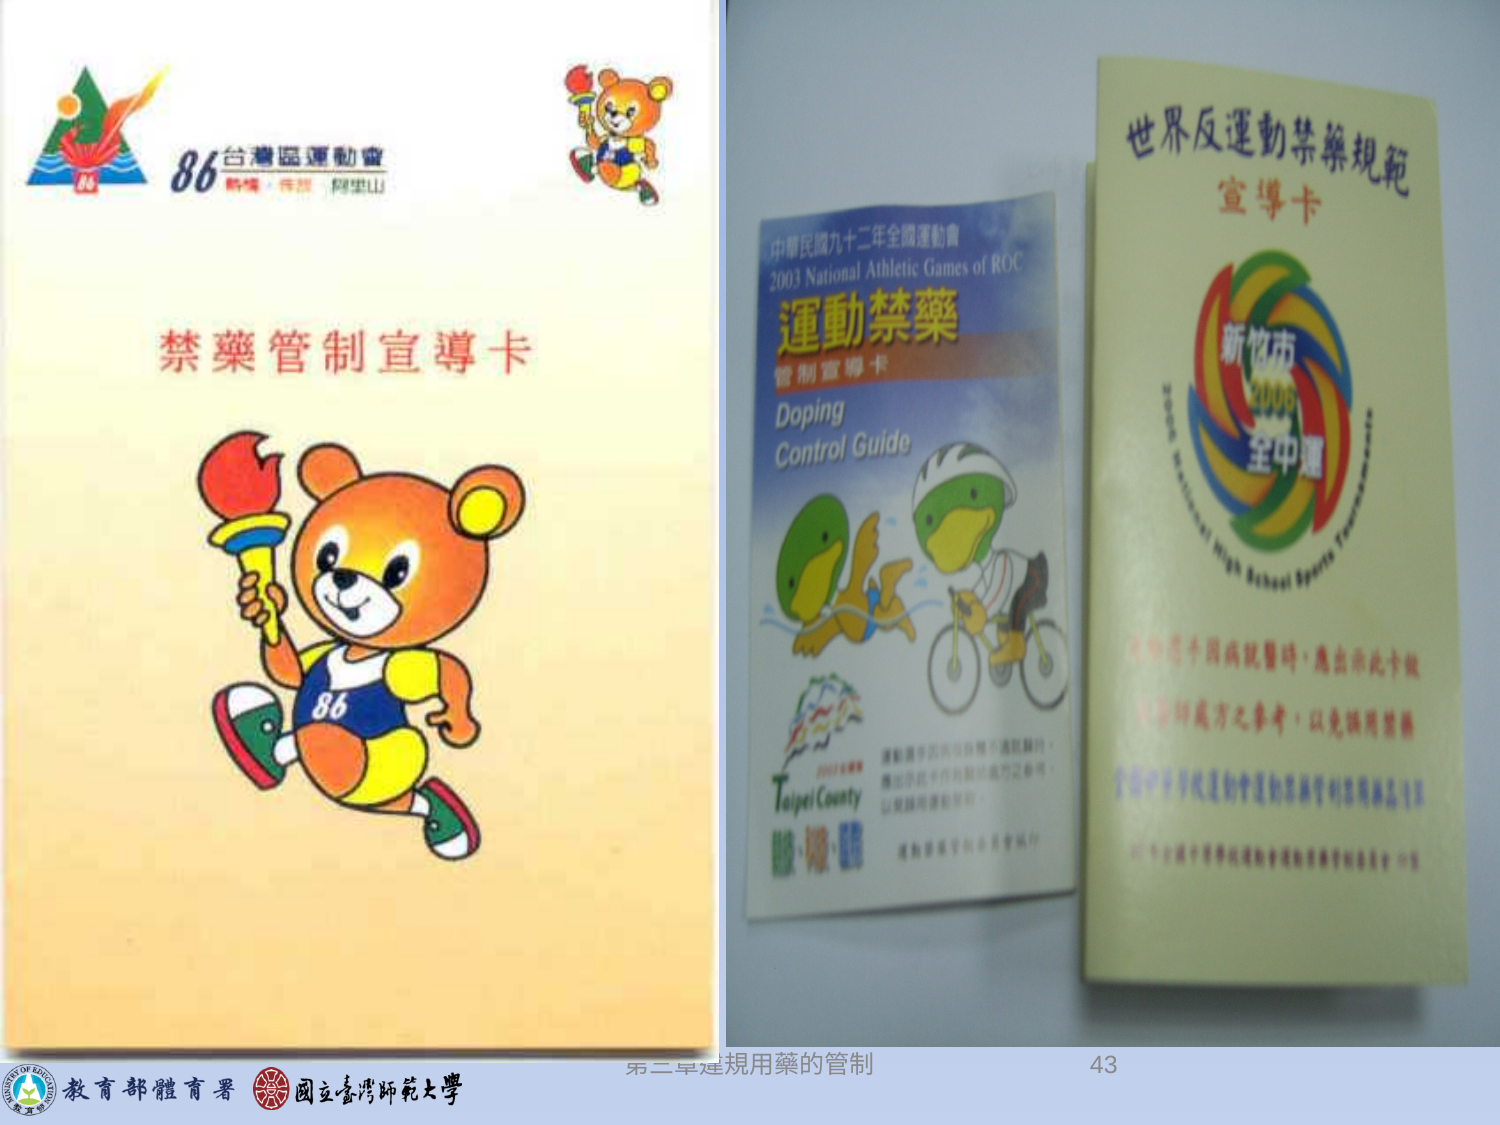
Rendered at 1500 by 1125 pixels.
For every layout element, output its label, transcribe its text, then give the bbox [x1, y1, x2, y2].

picture [726, 0, 1500, 1047]
text_box [1074, 1047, 1426, 1103]
picture [0, 0, 719, 1063]
text_box 第三章違規用藥的管制 [512, 1024, 988, 1103]
